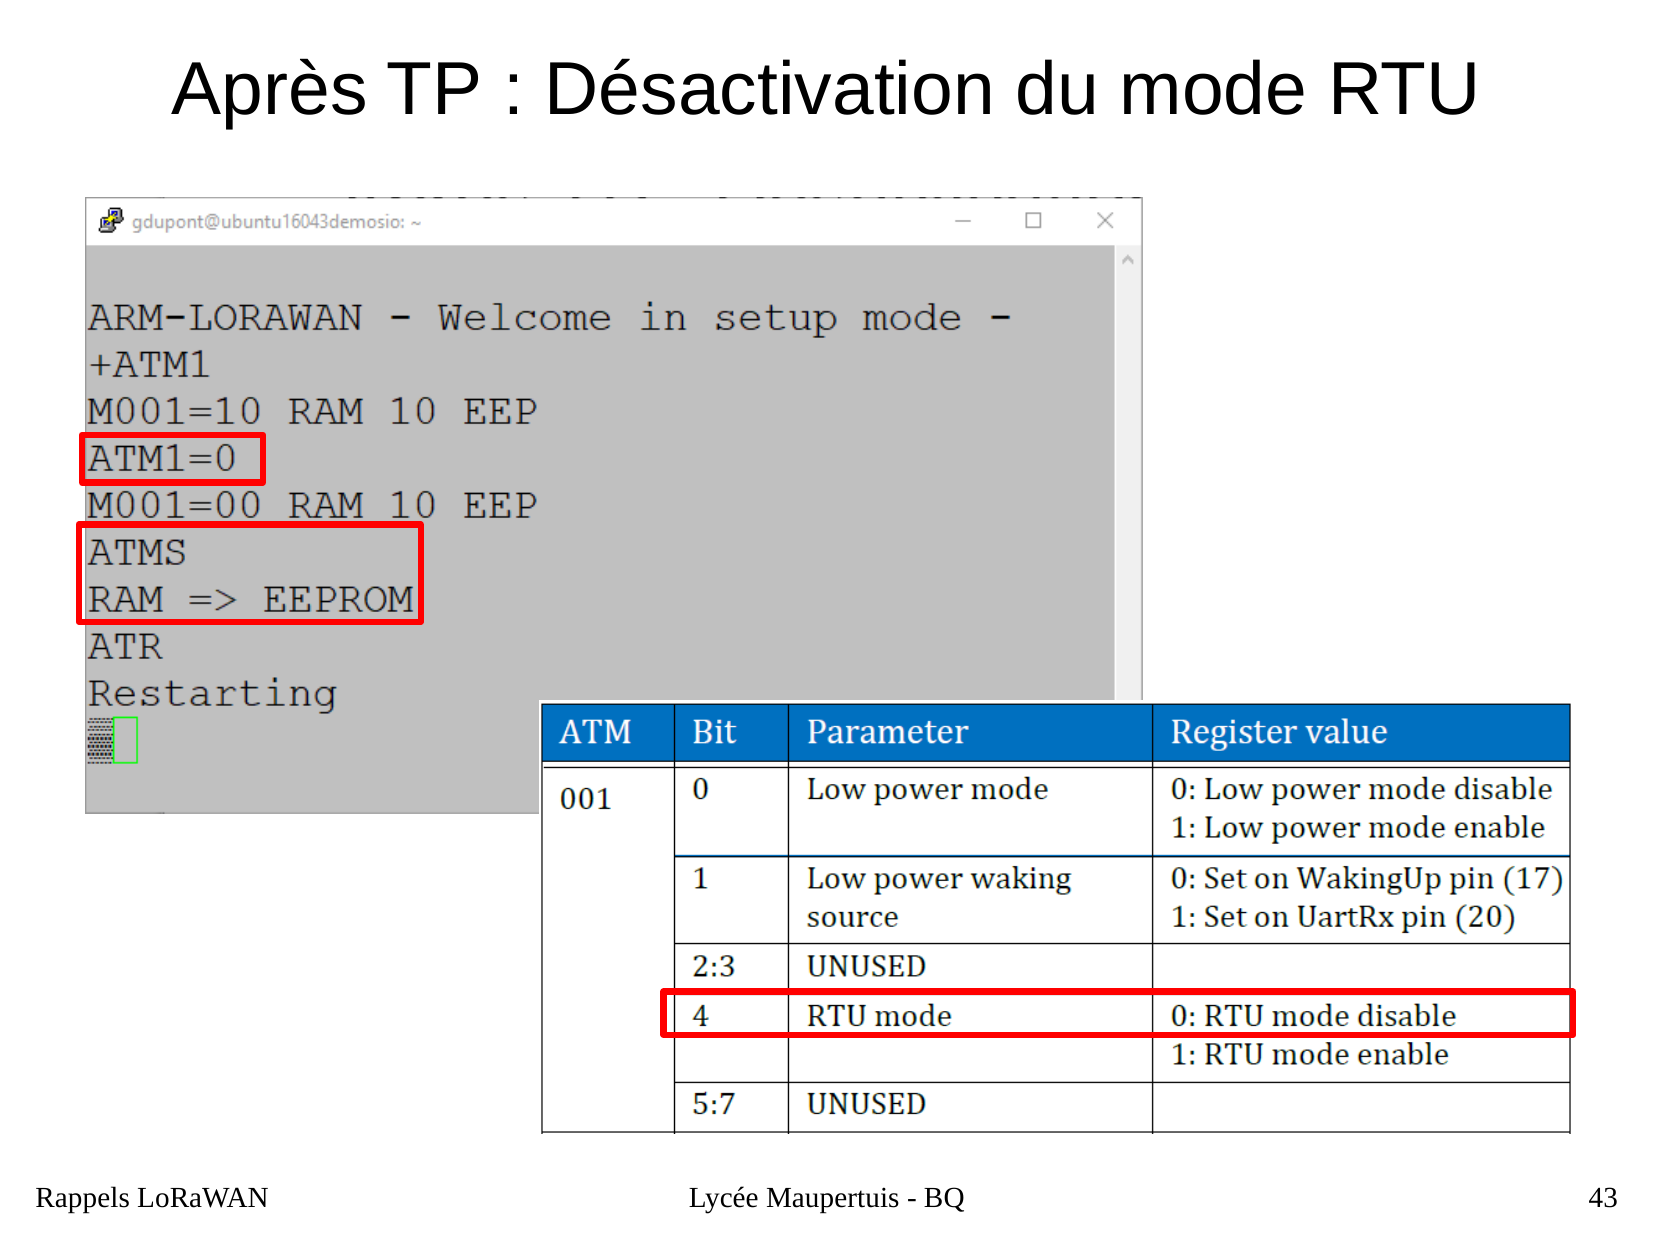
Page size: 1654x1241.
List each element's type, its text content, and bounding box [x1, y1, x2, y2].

picture [85, 438, 260, 479]
title Après TP : Désactivation du mode RTU [35, 35, 1619, 142]
picture [85, 197, 1572, 1134]
picture [667, 995, 1570, 1032]
picture [85, 528, 418, 619]
